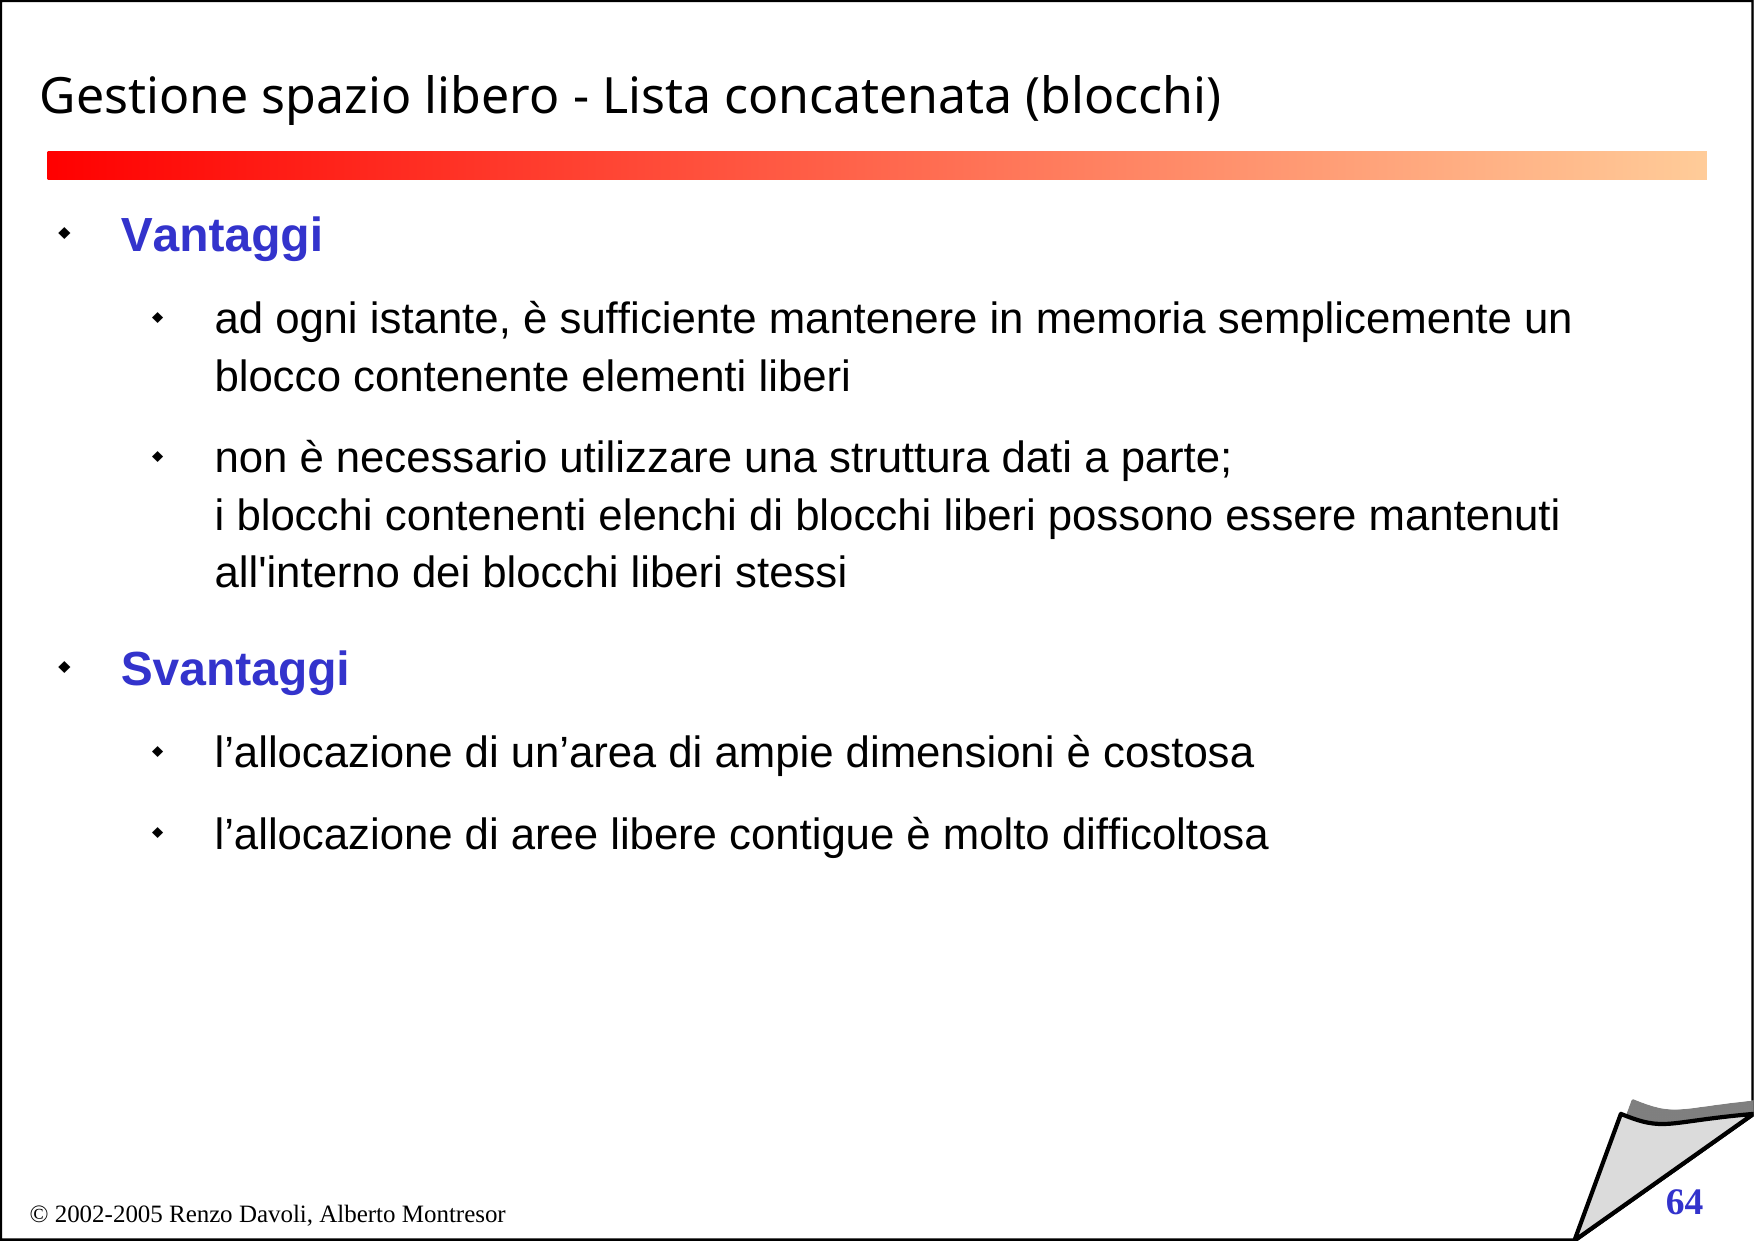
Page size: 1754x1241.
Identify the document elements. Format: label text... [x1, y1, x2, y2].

text_box 9 [1469, 152, 1474, 179]
title Gestione spazio libero - Lista concatenata (blocchi) [40, 49, 1713, 144]
list Vantaggi ad ogni istante, è sufficiente mantenere in memoria semplicemente un blocco contenente elementi liberi non è necessario utilizzare una struttura dati a parte; i blocchi contenenti elenchi di blocchi liberi possono essere mantenuti all'interno dei blocchi liberi stessi Svantaggi l’allocazione di un’area di ampie dimensioni è costosa l’allocazione di aree libere contigue è molto difficoltosa [58, 206, 1695, 925]
